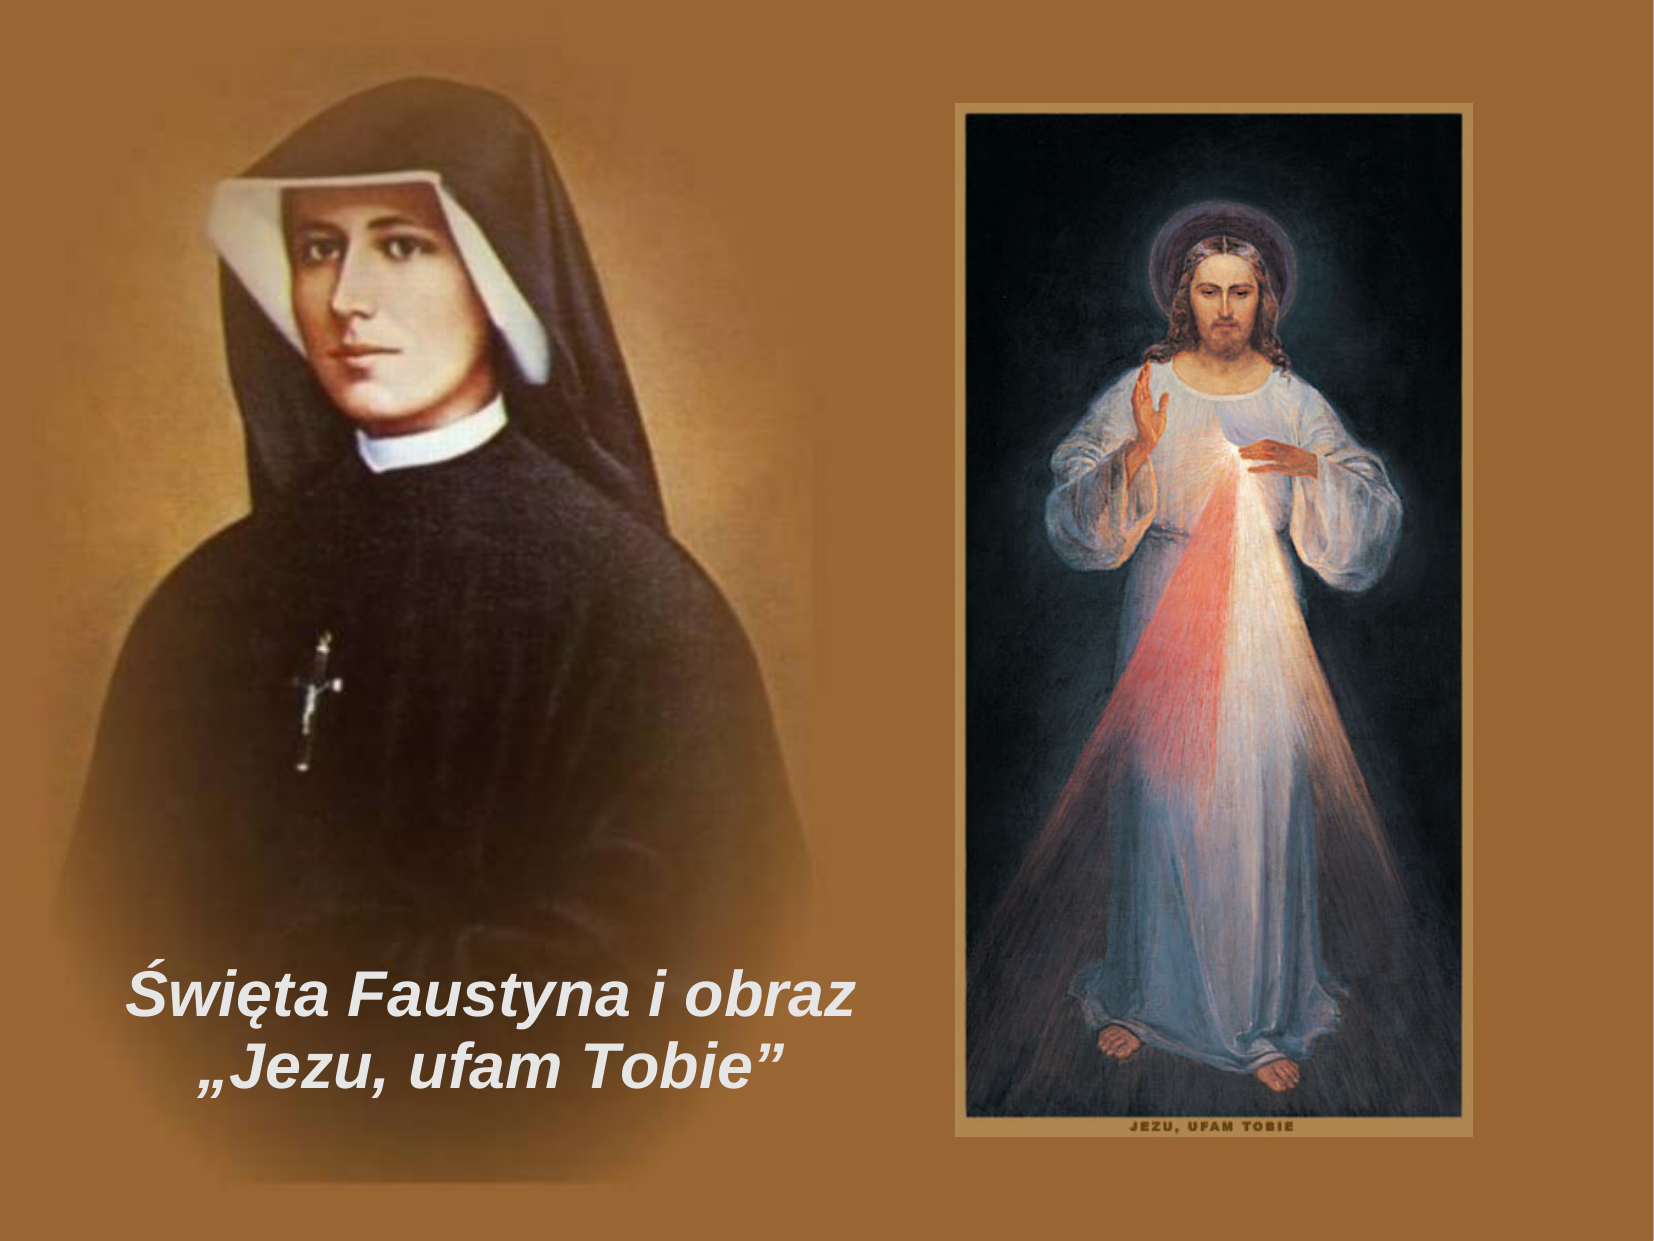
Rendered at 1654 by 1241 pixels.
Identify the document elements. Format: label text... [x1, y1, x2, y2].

picture [0, 0, 1654, 1241]
text_box Święta Faustyna i obraz „Jezu, ufam Tobie” [65, 925, 918, 1133]
